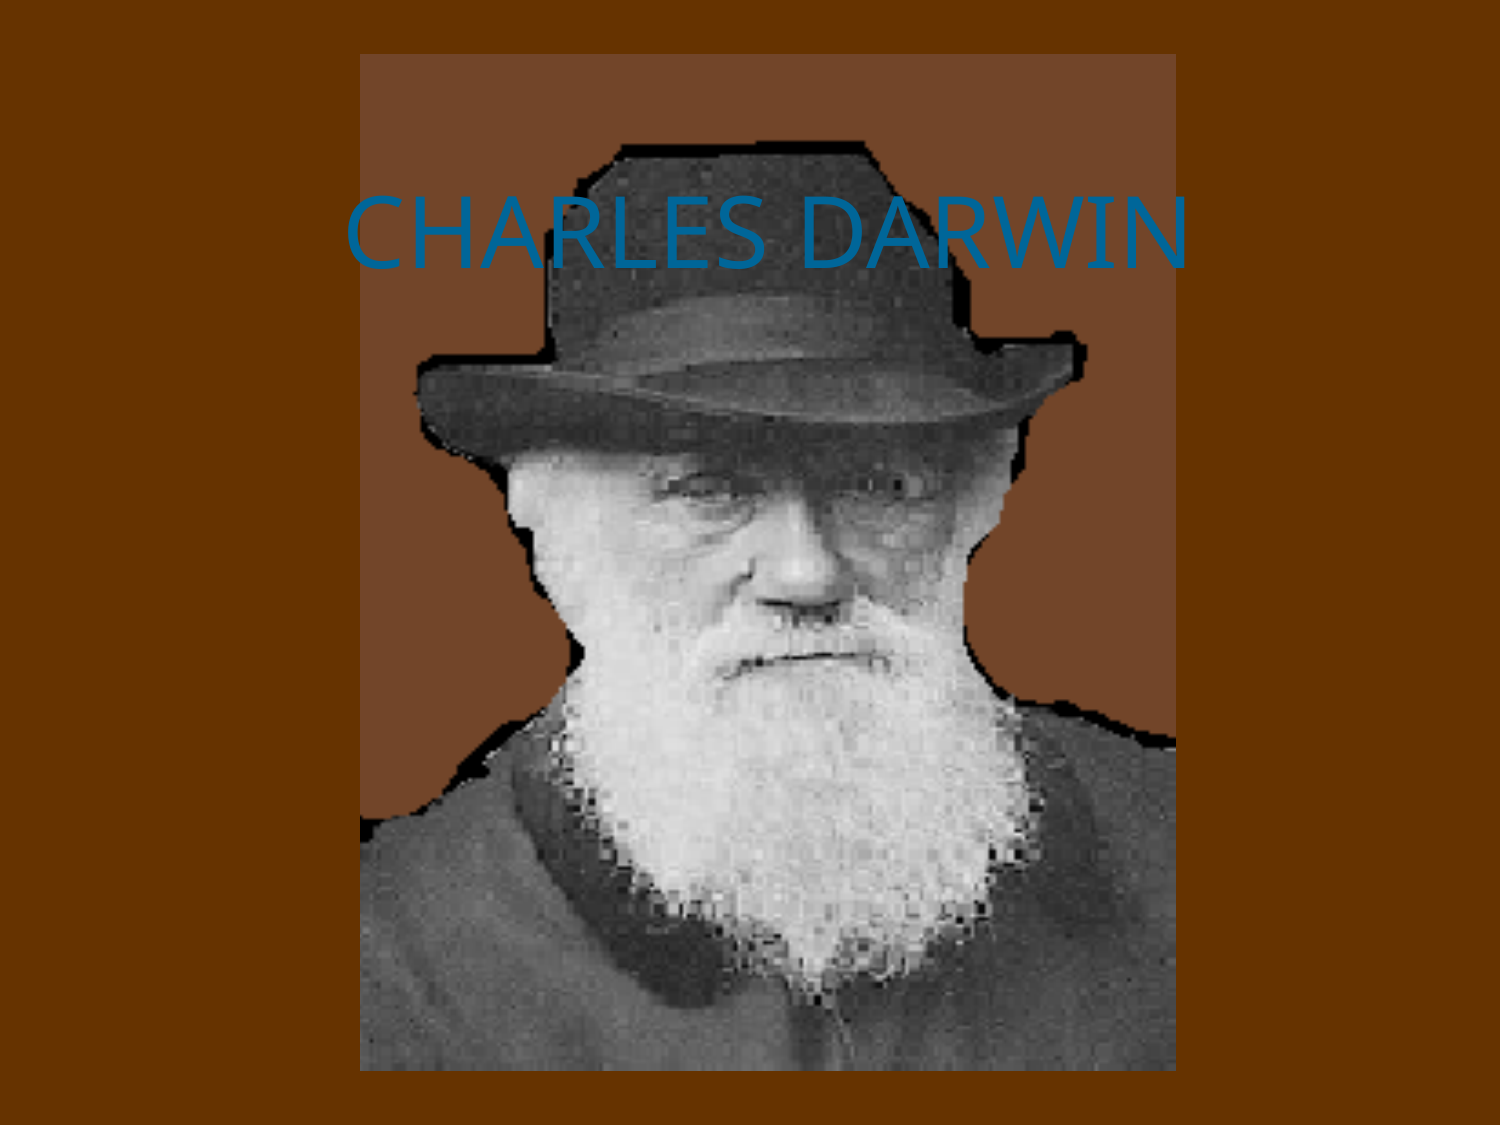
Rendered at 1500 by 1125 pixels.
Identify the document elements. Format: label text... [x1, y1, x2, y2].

picture [360, 54, 1176, 160]
picture [360, 395, 1176, 1071]
text_box CHARLES DARWIN [64, 160, 1500, 395]
